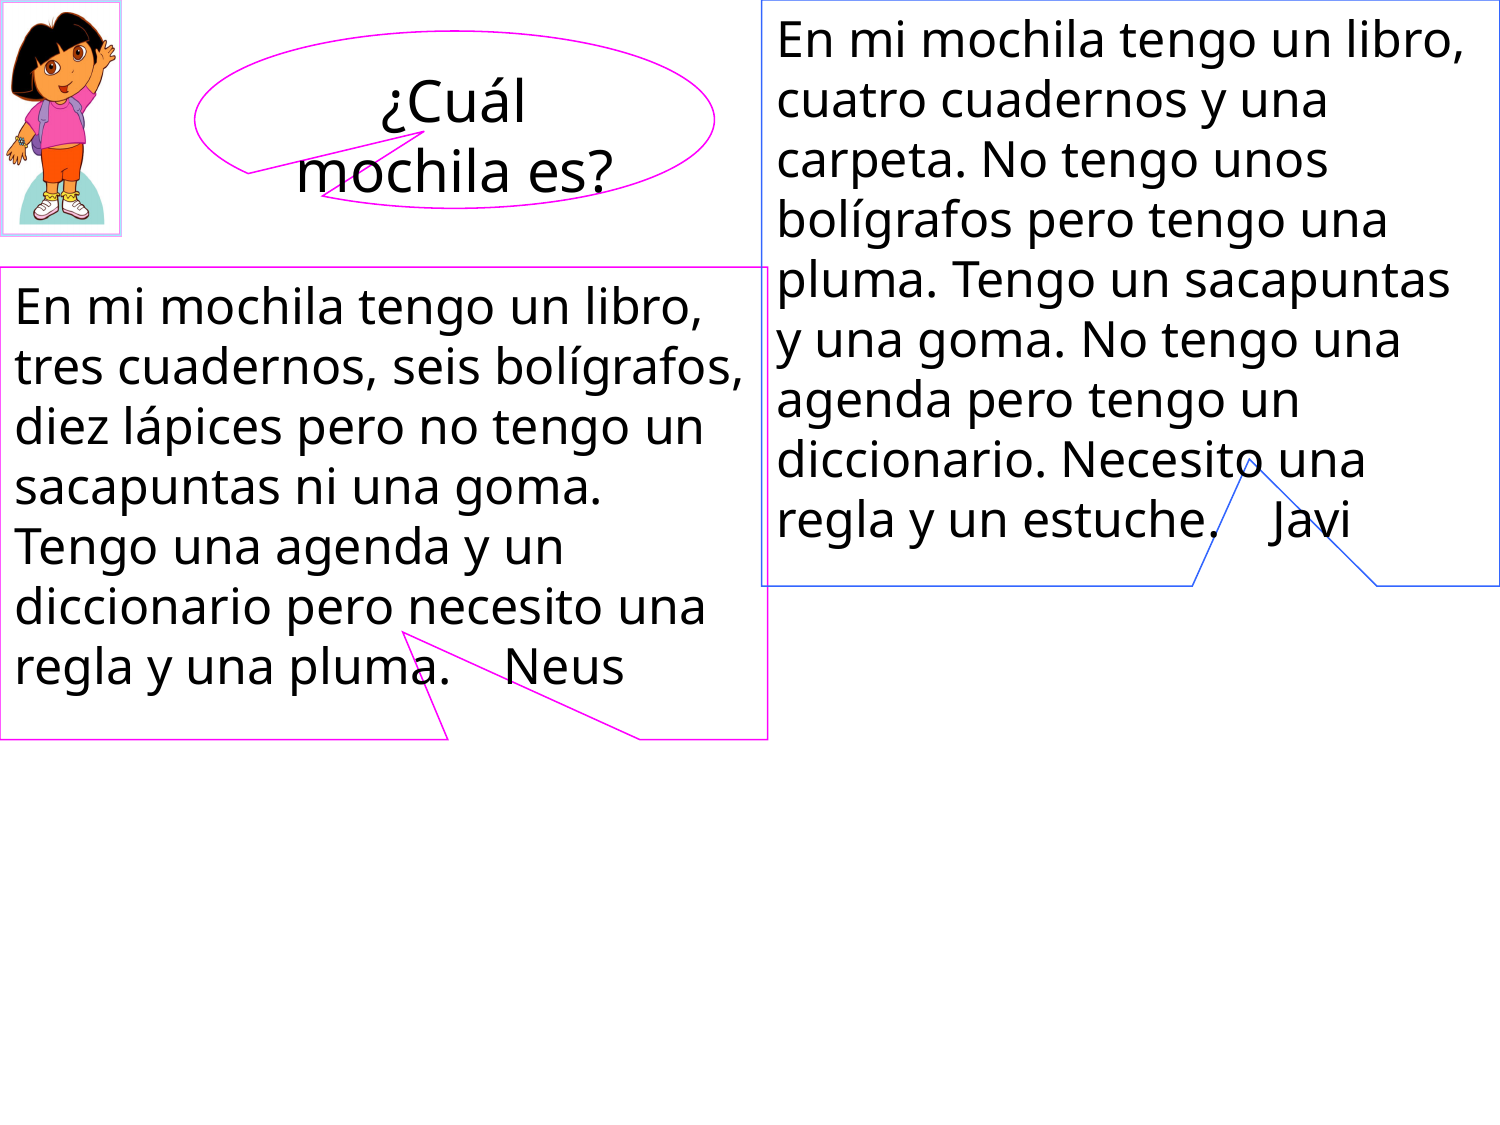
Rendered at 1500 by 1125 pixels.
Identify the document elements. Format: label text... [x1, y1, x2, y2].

text_box En mi mochila tengo un libro, tres cuadernos, seis bolígrafos, diez lápices pero no tengo un sacapuntas ni una goma. Tengo una agenda y un diccionario pero necesito una regla y una pluma. Neus [0, 267, 768, 740]
text_box En mi mochila tengo un libro, cuatro cuadernos y una carpeta. No tengo unos bolígrafos pero tengo una pluma. Tengo un sacapuntas y una goma. No tengo una agenda pero tengo un diccionario. Necesito una regla y un estuche. Javi [761, 0, 1500, 587]
picture [0, 0, 122, 237]
text_box ¿Cuál mochila es? [359, 165, 377, 188]
text_box ¿Cuál mochila es? [194, 31, 715, 209]
